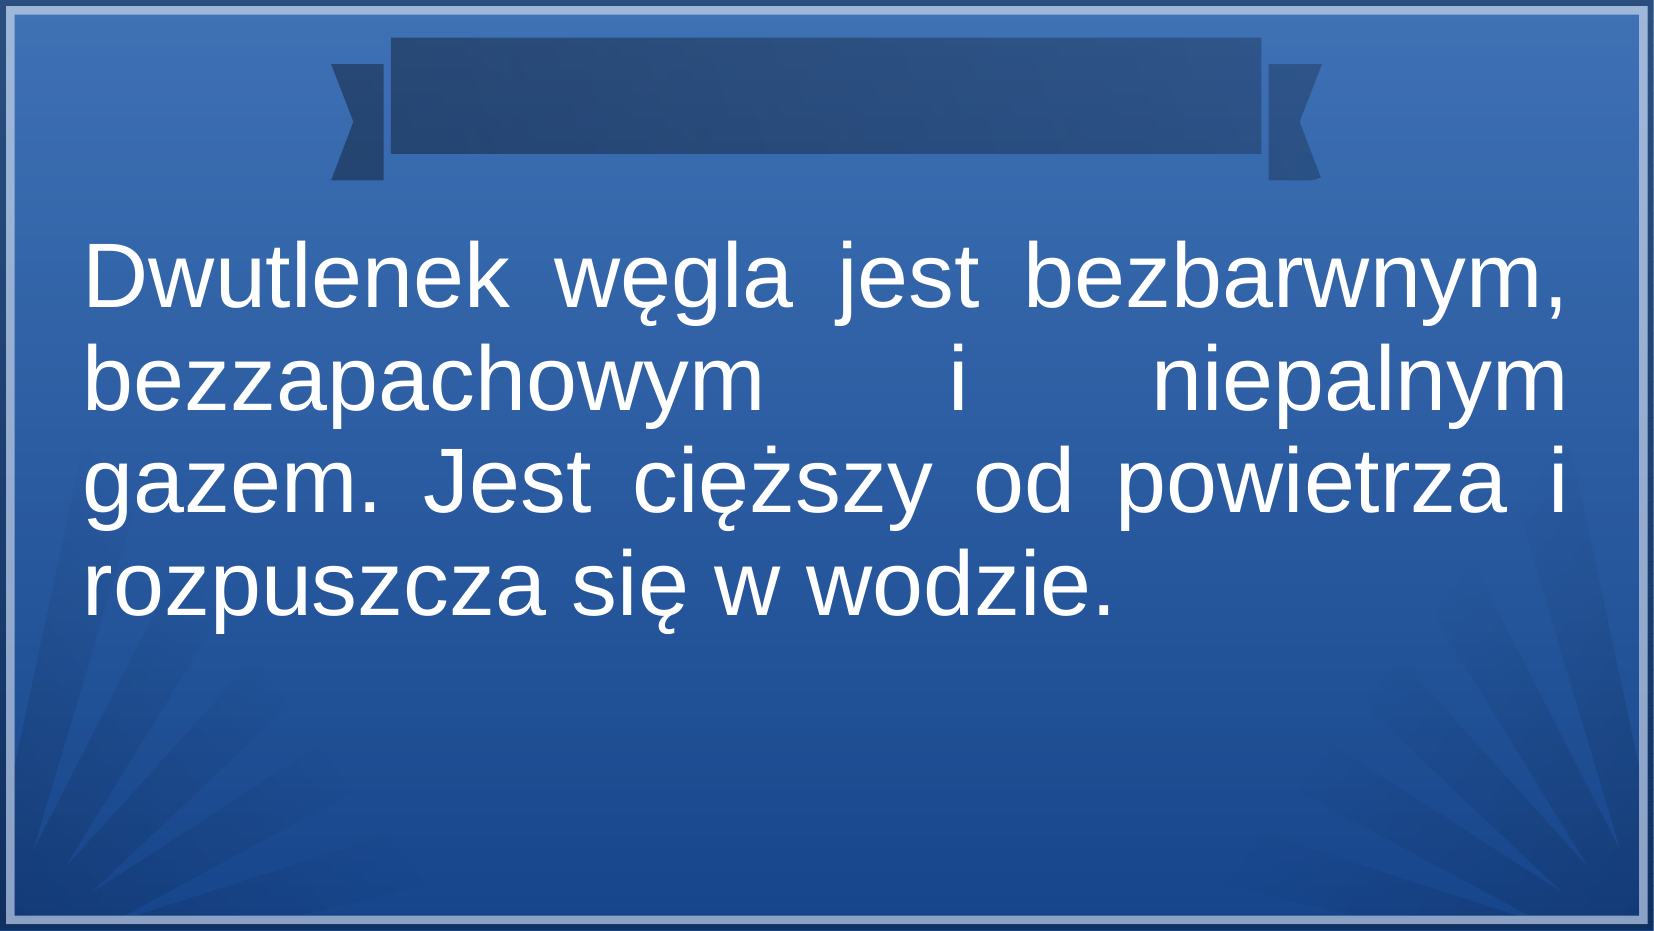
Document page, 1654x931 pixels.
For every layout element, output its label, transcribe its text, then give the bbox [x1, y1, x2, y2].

list Dwutlenek węgla jest bezbarwnym, bezzapachowym i niepalnym gazem. Jest cięższy od powietrza i rozpuszcza się w wodzie. [82, 224, 1571, 848]
